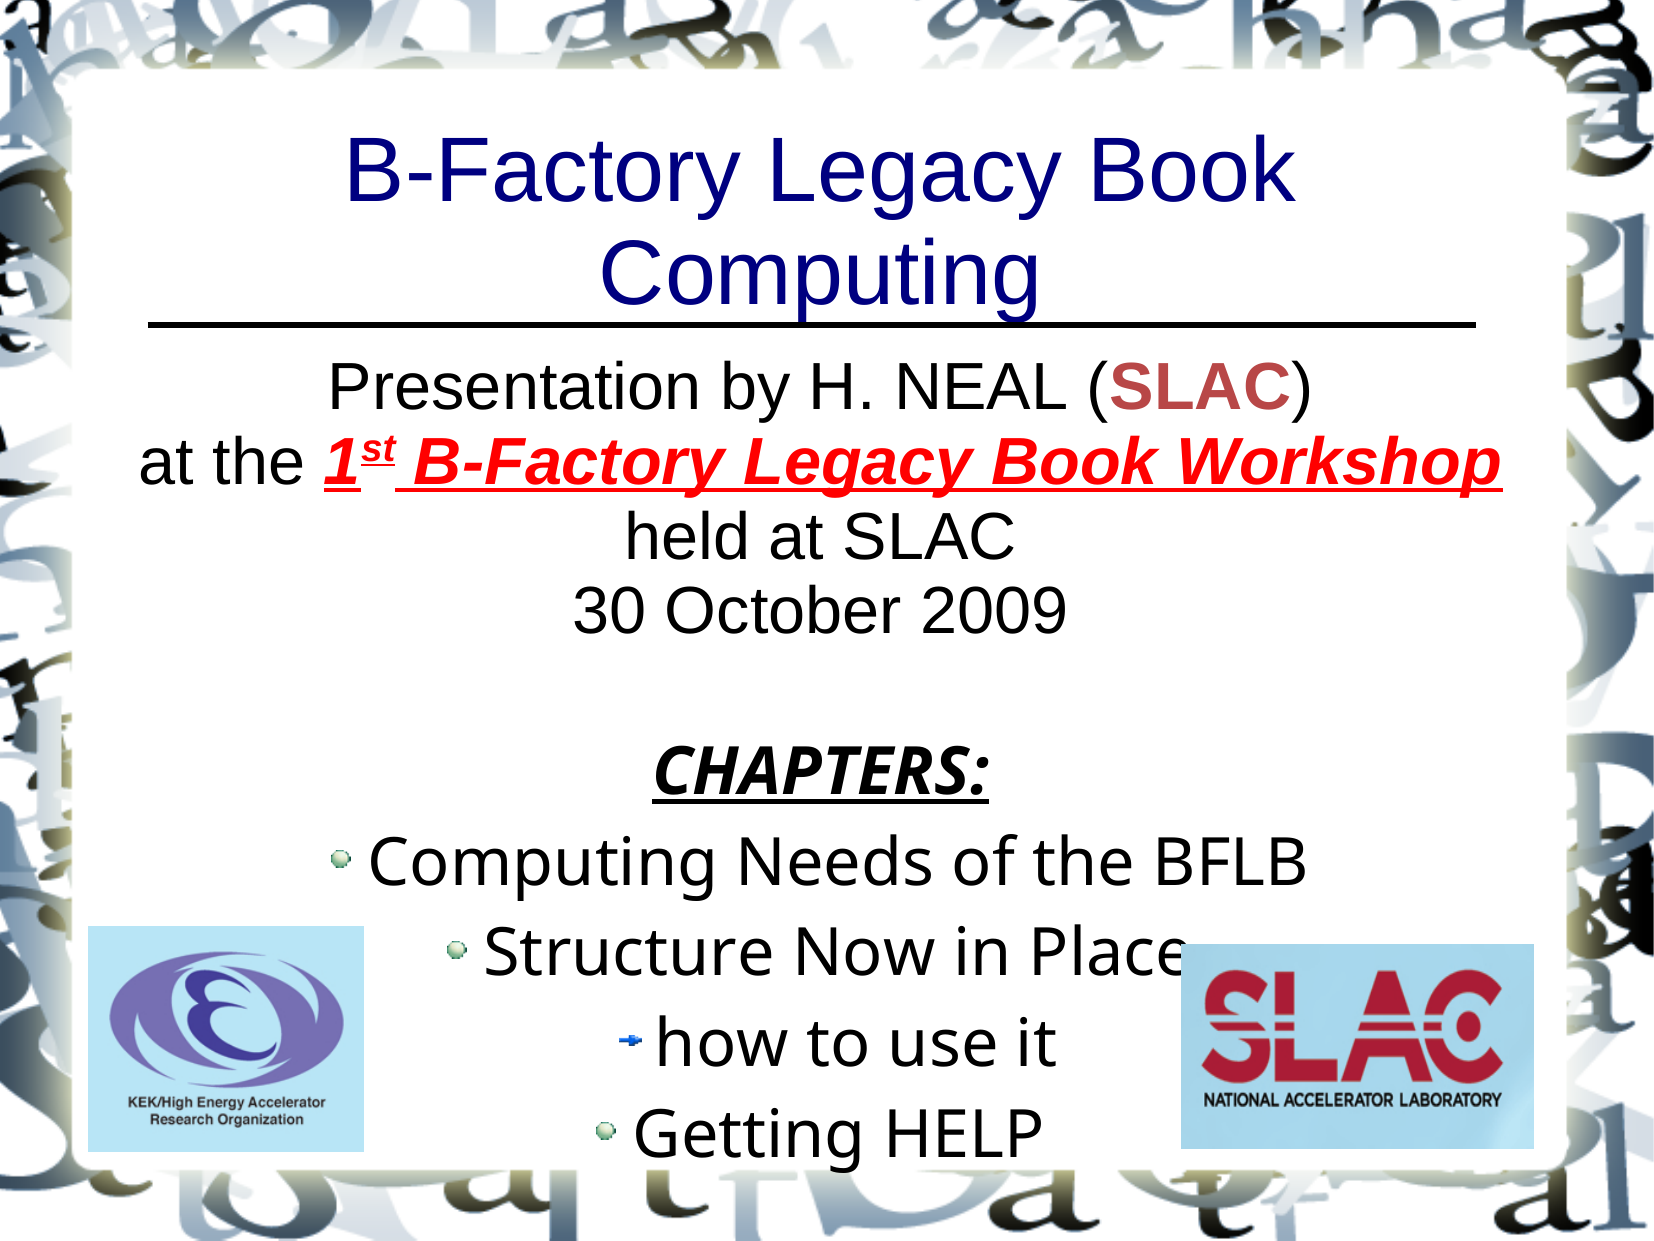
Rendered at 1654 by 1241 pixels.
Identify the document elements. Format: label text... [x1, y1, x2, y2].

subtitle Presentation by H. NEAL (SLAC) at the 1st B-Factory Legacy Book Workshop held at SLAC 30 October 2009 CHAPTERS: Computing Needs of the BFLB Structure Now in Place how to use it Getting HELP [76, 353, 1565, 1173]
picture [0, 0, 1654, 1241]
title B-Factory Legacy Book Computing [76, 117, 1565, 325]
